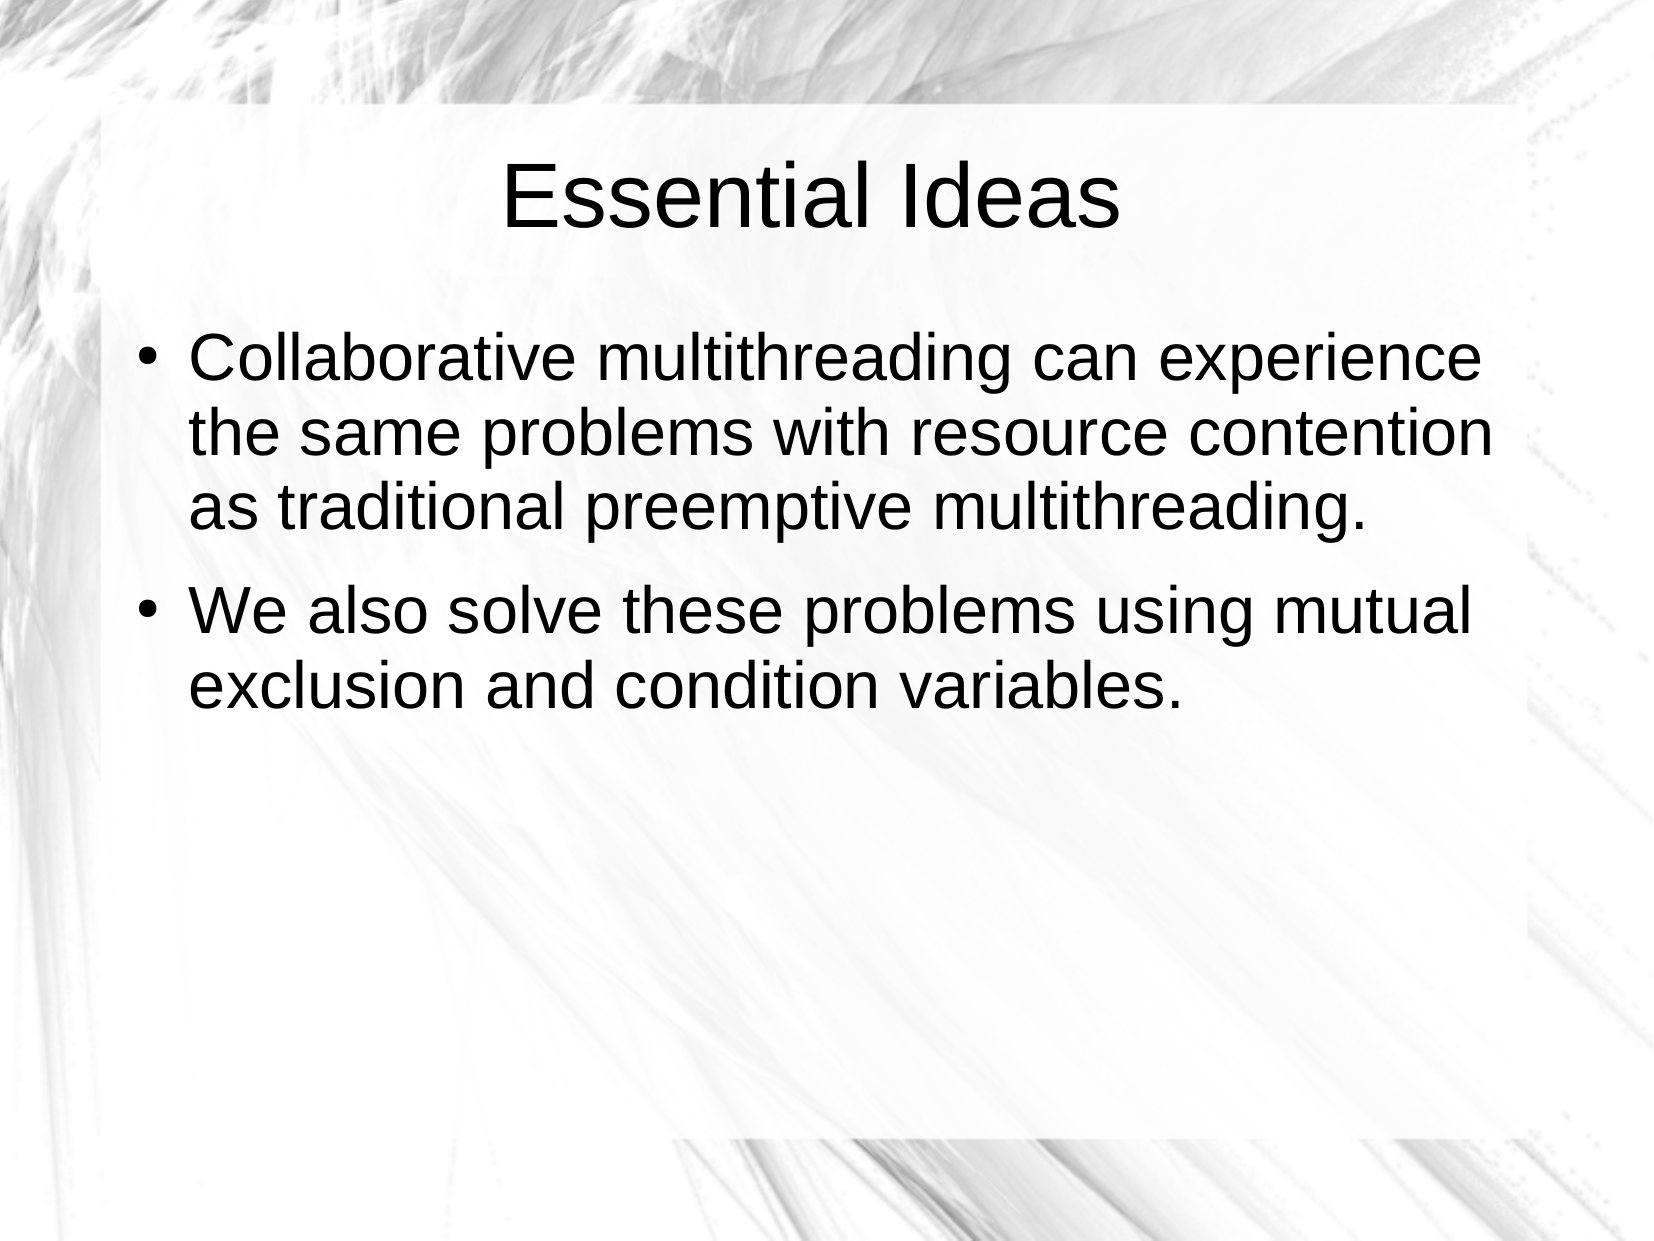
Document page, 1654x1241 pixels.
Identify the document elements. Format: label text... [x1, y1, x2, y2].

picture [0, 0, 1654, 1241]
list Collaborative multithreading can experience the same problems with resource contention as traditional preemptive multithreading. We also solve these problems using mutual exclusion and condition variables. [118, 319, 1571, 1124]
title Essential Ideas [118, 119, 1506, 273]
